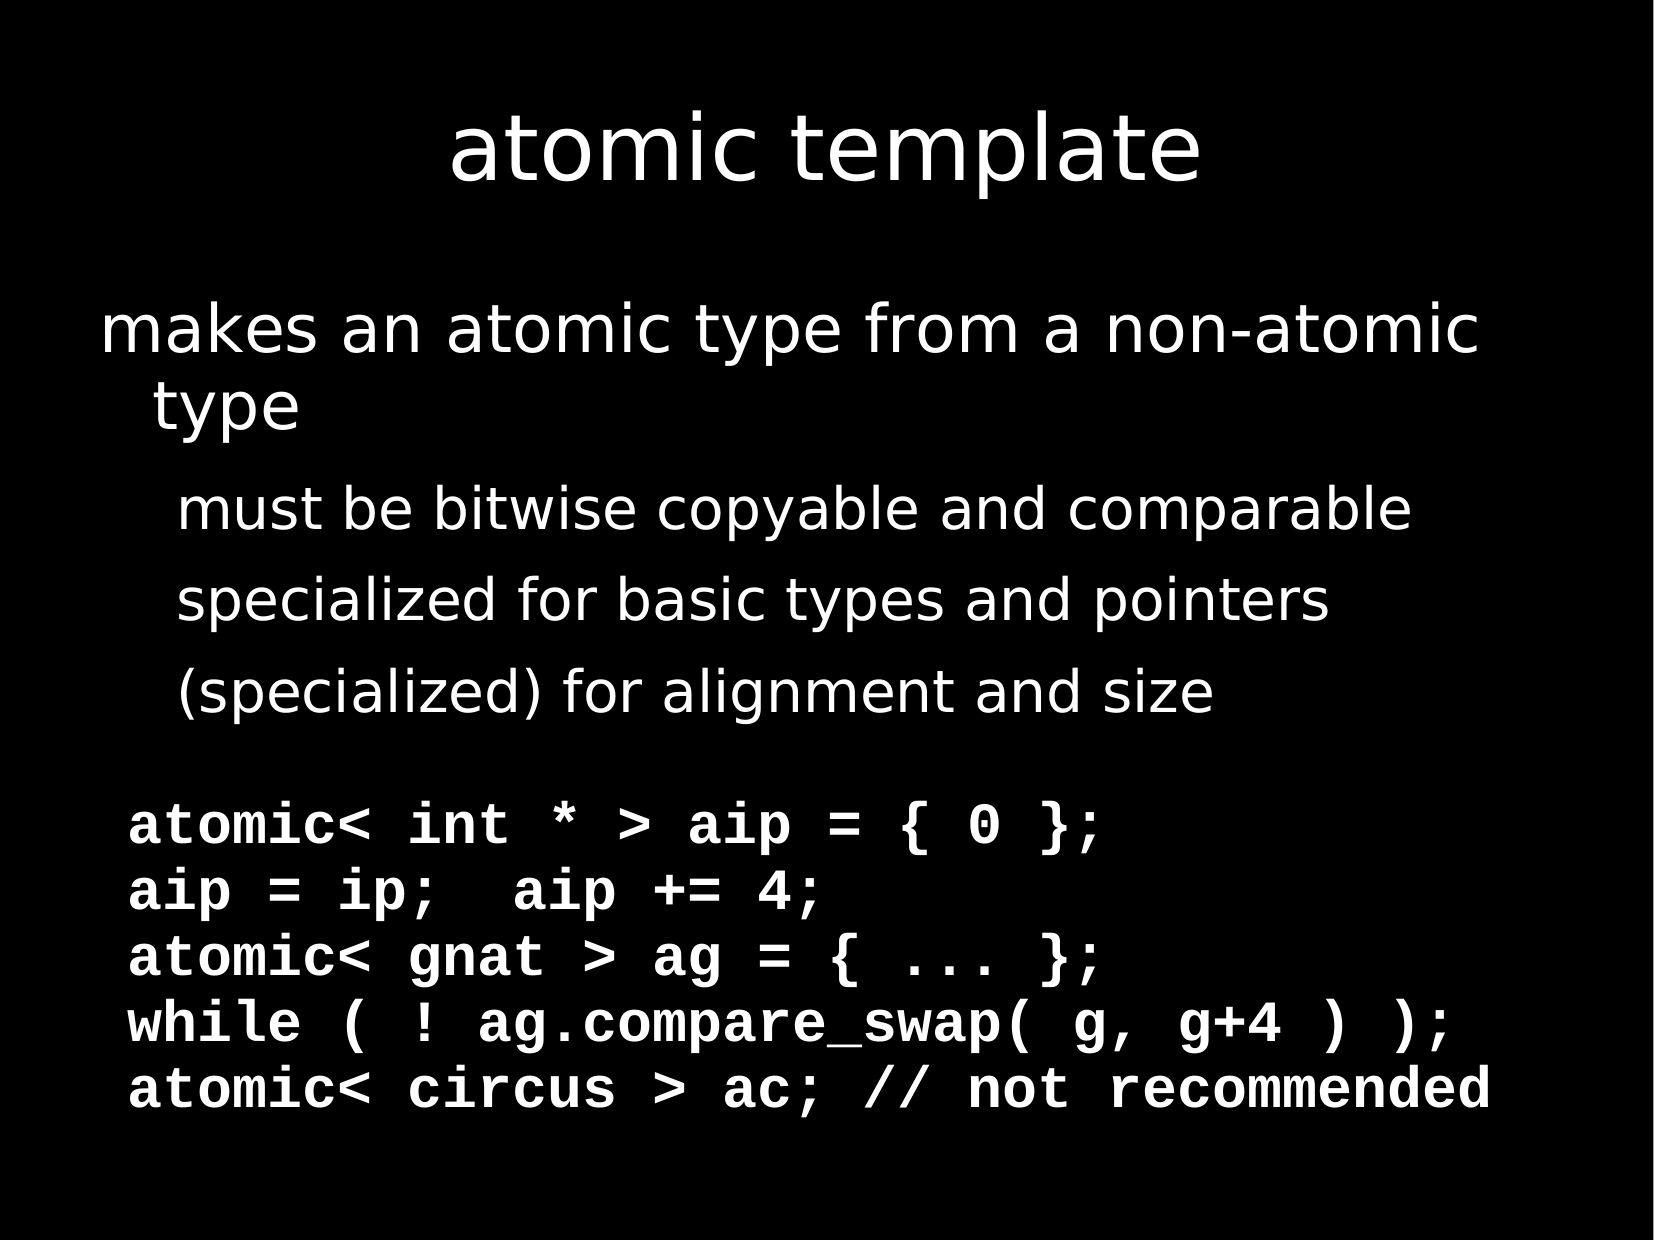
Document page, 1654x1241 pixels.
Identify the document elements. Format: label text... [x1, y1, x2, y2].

list makes an atomic type from a non-atomic type must be bitwise copyable and comparable specialized for basic types and pointers (specialized) for alignment and size [82, 290, 1570, 1109]
title atomic template [82, 46, 1570, 259]
text_box atomic< int * > aip = { 0 }; aip = ip; aip += 4; atomic< gnat > ag = { ... }; while ( ! ag.compare_swap( g, g+4 ) ); atomic< circus > ac; // not recommended [112, 787, 1538, 1133]
